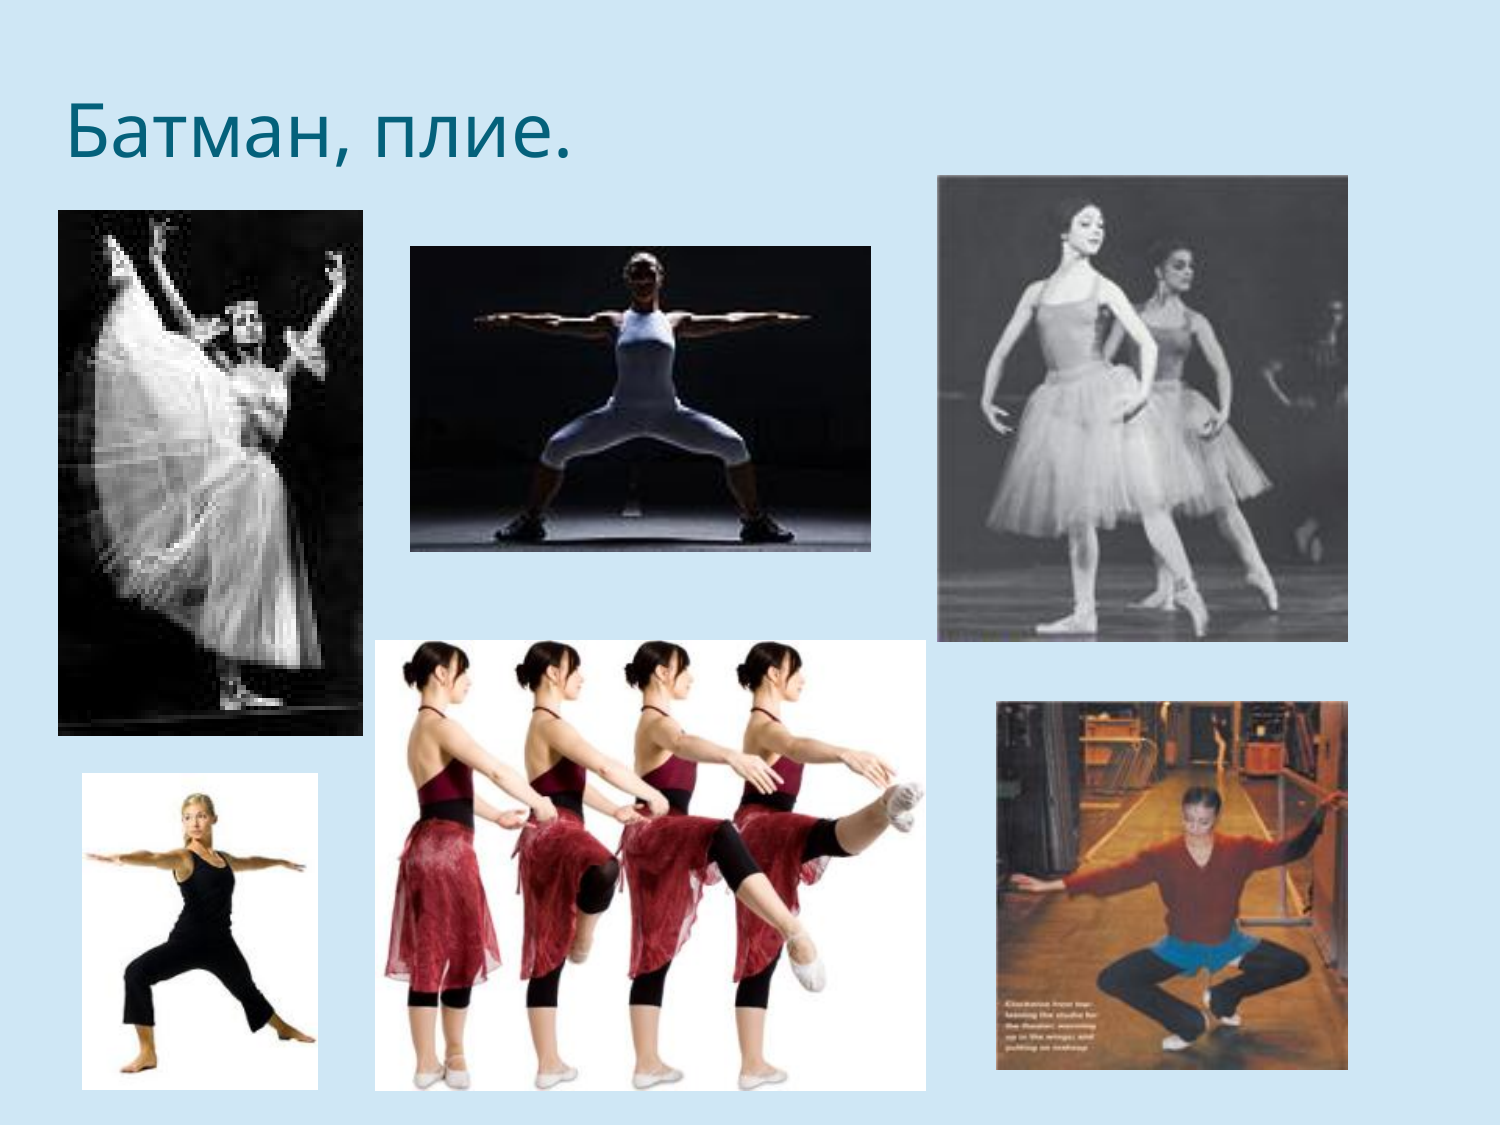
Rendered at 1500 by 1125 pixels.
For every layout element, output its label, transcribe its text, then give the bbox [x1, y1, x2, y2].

picture [375, 640, 926, 1091]
picture [937, 175, 1348, 642]
title Батман, плие. [49, 75, 1475, 213]
picture [996, 701, 1348, 1070]
picture [82, 773, 318, 1090]
picture [410, 246, 871, 552]
picture [58, 210, 363, 736]
